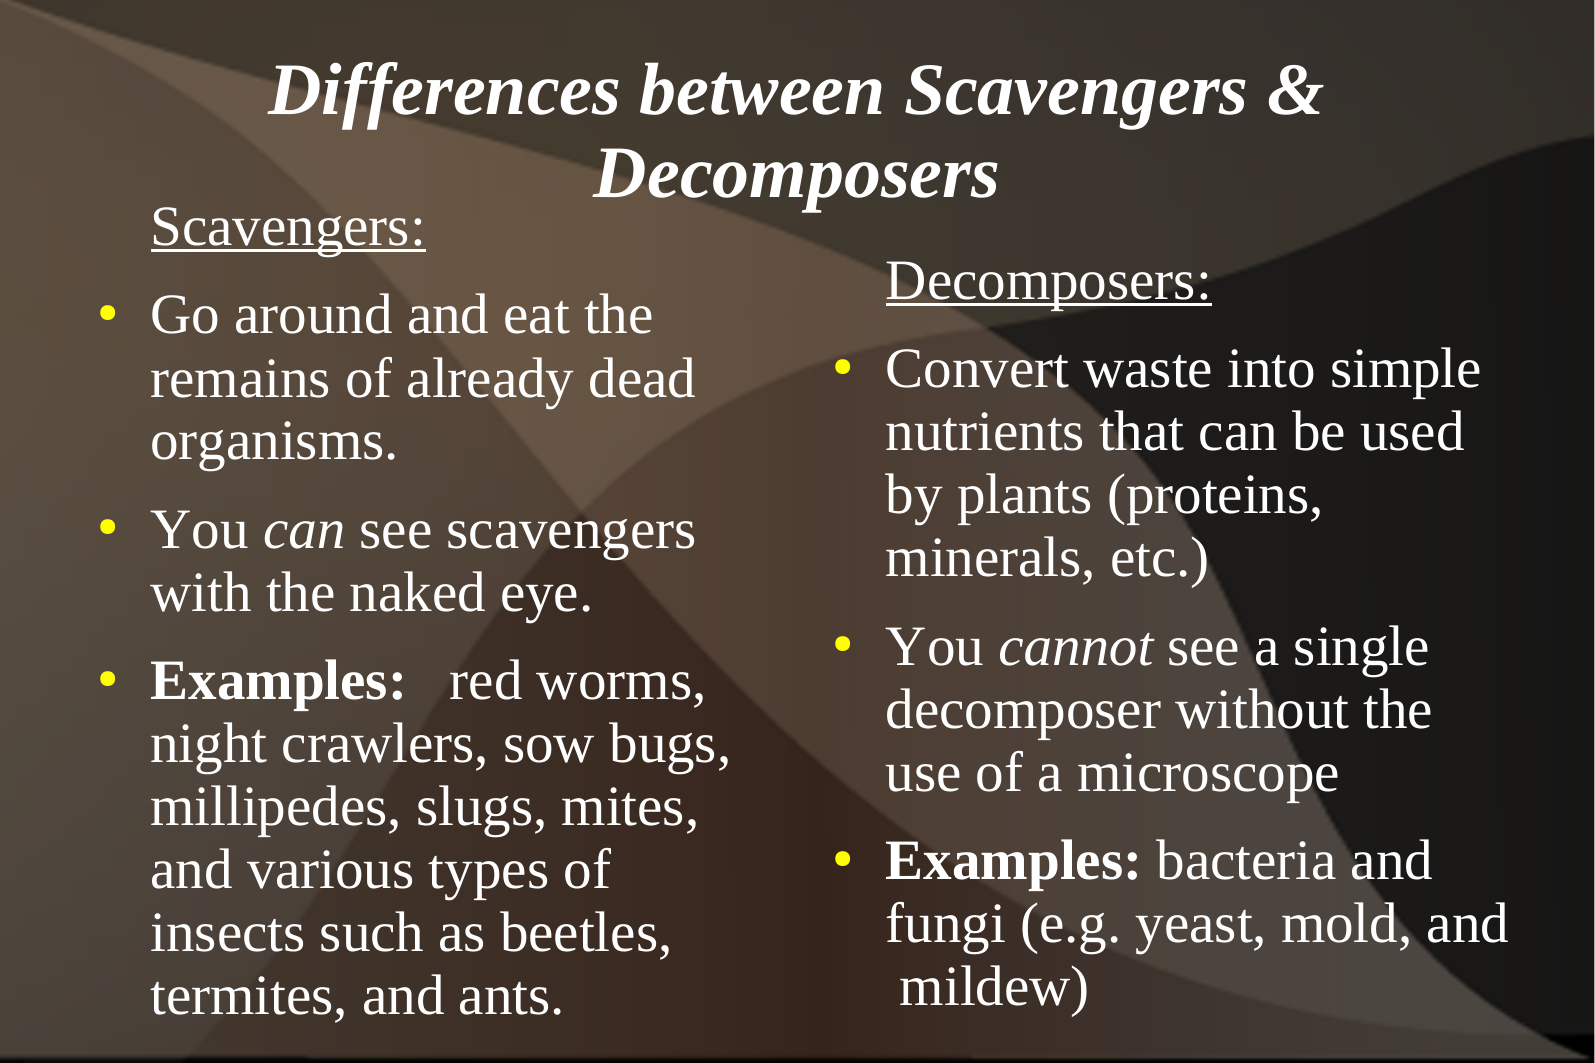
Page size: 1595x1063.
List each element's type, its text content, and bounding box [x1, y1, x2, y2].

list Decomposers: Convert waste into simple nutrients that can be used by plants (proteins, minerals, etc.) You cannot see a single decomposer without the use of a microscope Examples: bacteria and fungi (e.g. yeast, mold, and mildew) [814, 248, 1516, 1021]
title Differences between Scavengers & Decomposers [79, 42, 1515, 220]
list Scavengers: Go around and eat the remains of already dead organisms. You can see scavengers with the naked eye. Examples: red worms, night crawlers, sow bugs, millipedes, slugs, mites, and various types of insects such as beetles, termites, and ants. [79, 195, 780, 1030]
picture [0, 0, 1595, 1063]
